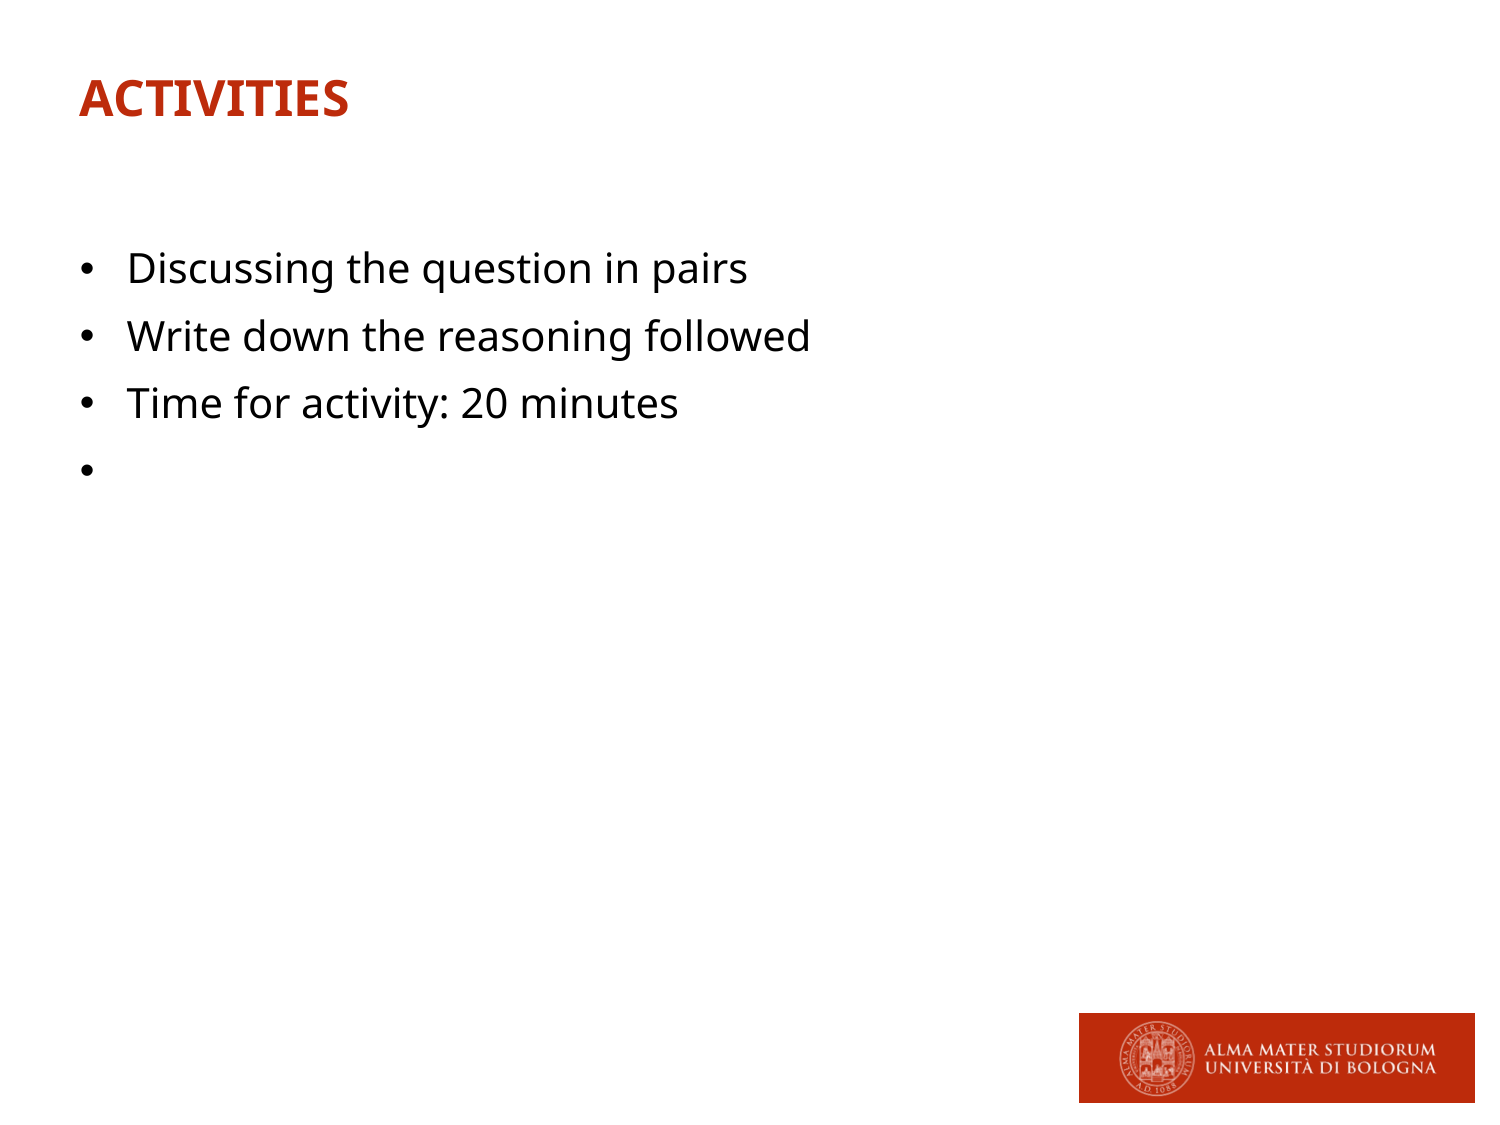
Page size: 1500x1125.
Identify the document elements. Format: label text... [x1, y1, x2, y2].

list ACTIVITIES [64, 78, 1447, 185]
list Discussing the question in pairs Write down the reasoning followed Time for activity: 20 minutes [64, 231, 1447, 988]
